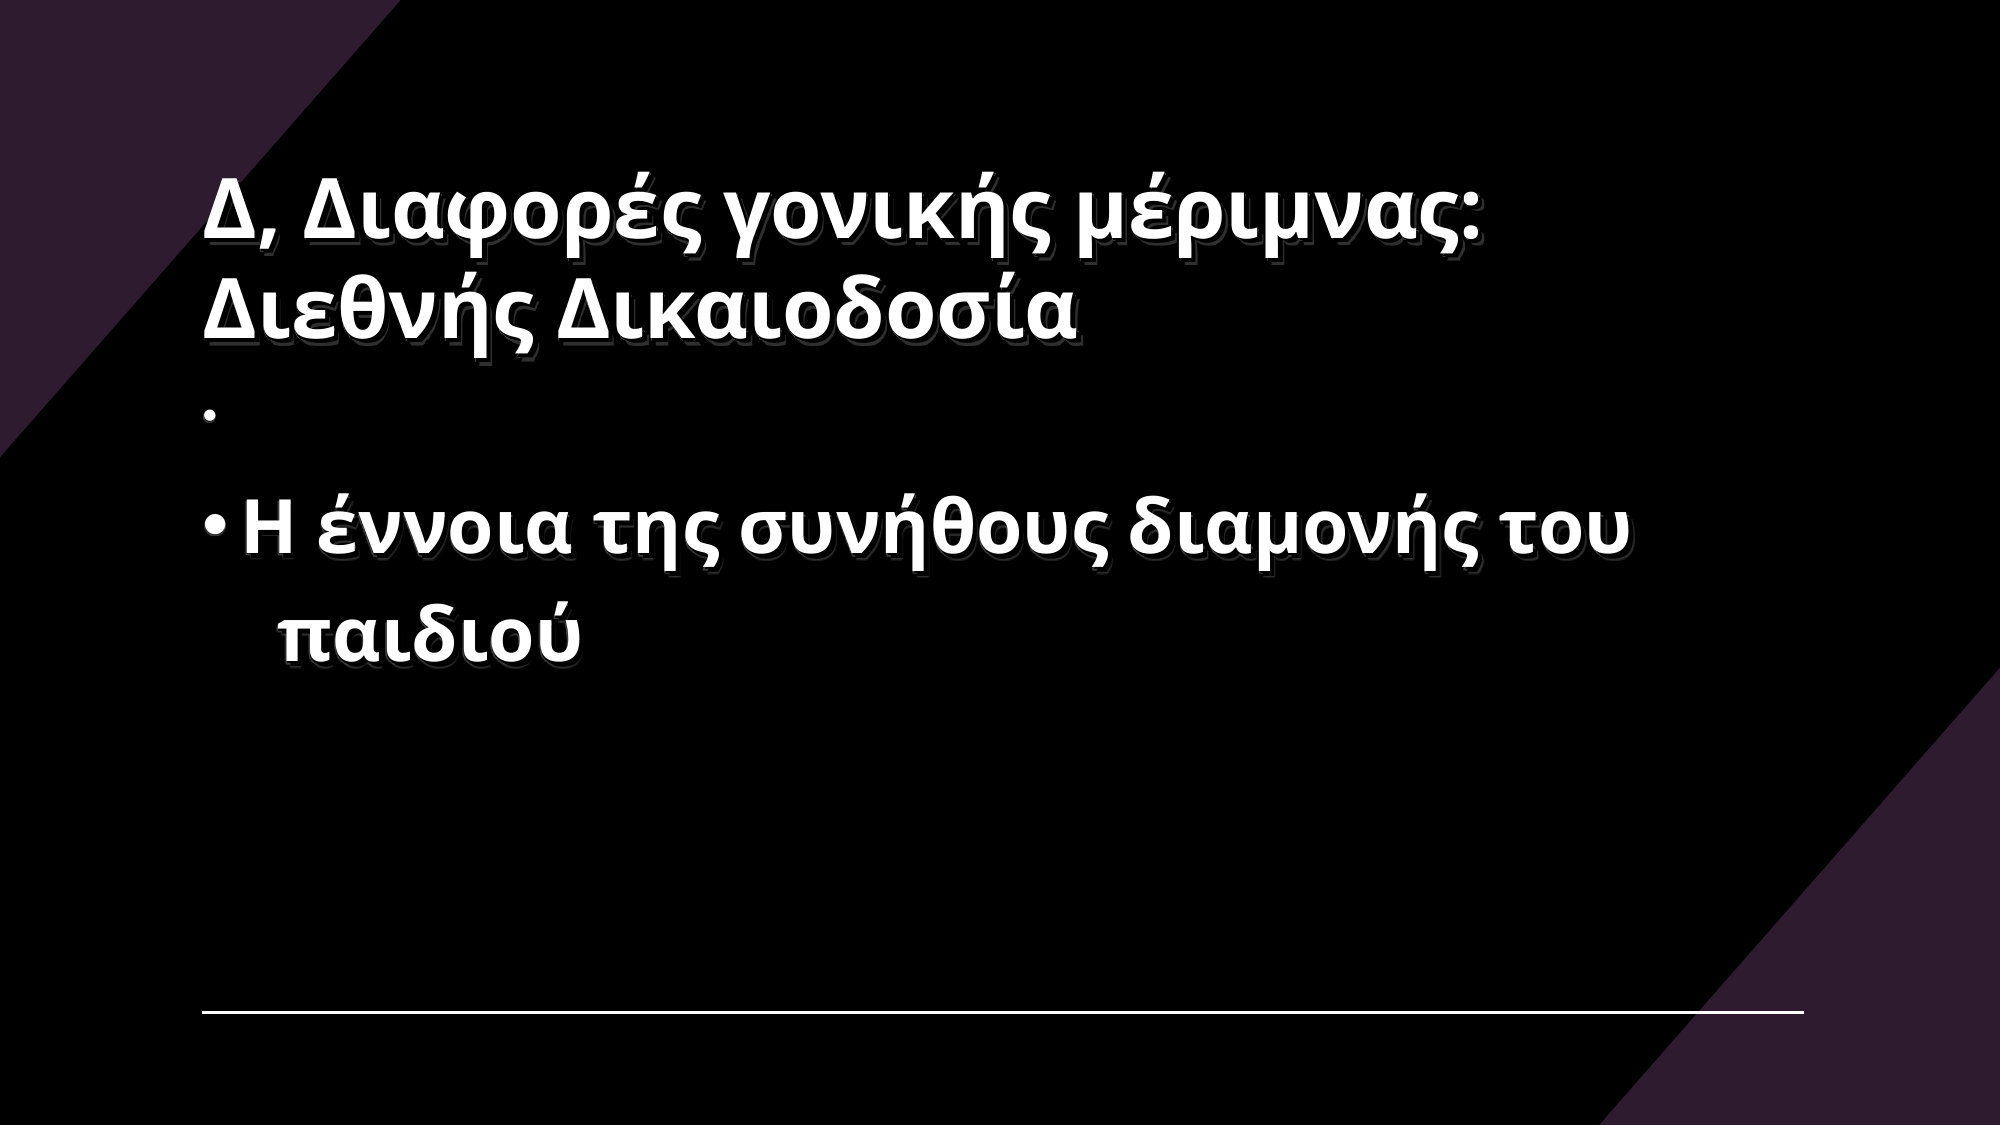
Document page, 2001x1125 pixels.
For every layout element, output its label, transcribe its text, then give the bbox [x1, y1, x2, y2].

title Δ, Διαφορές γονικής μέριμνας: Διεθνής Δικαιοδοσία [187, 143, 1813, 367]
list Η έννοια της συνήθους διαμονής του παιδιού [187, 382, 1813, 968]
